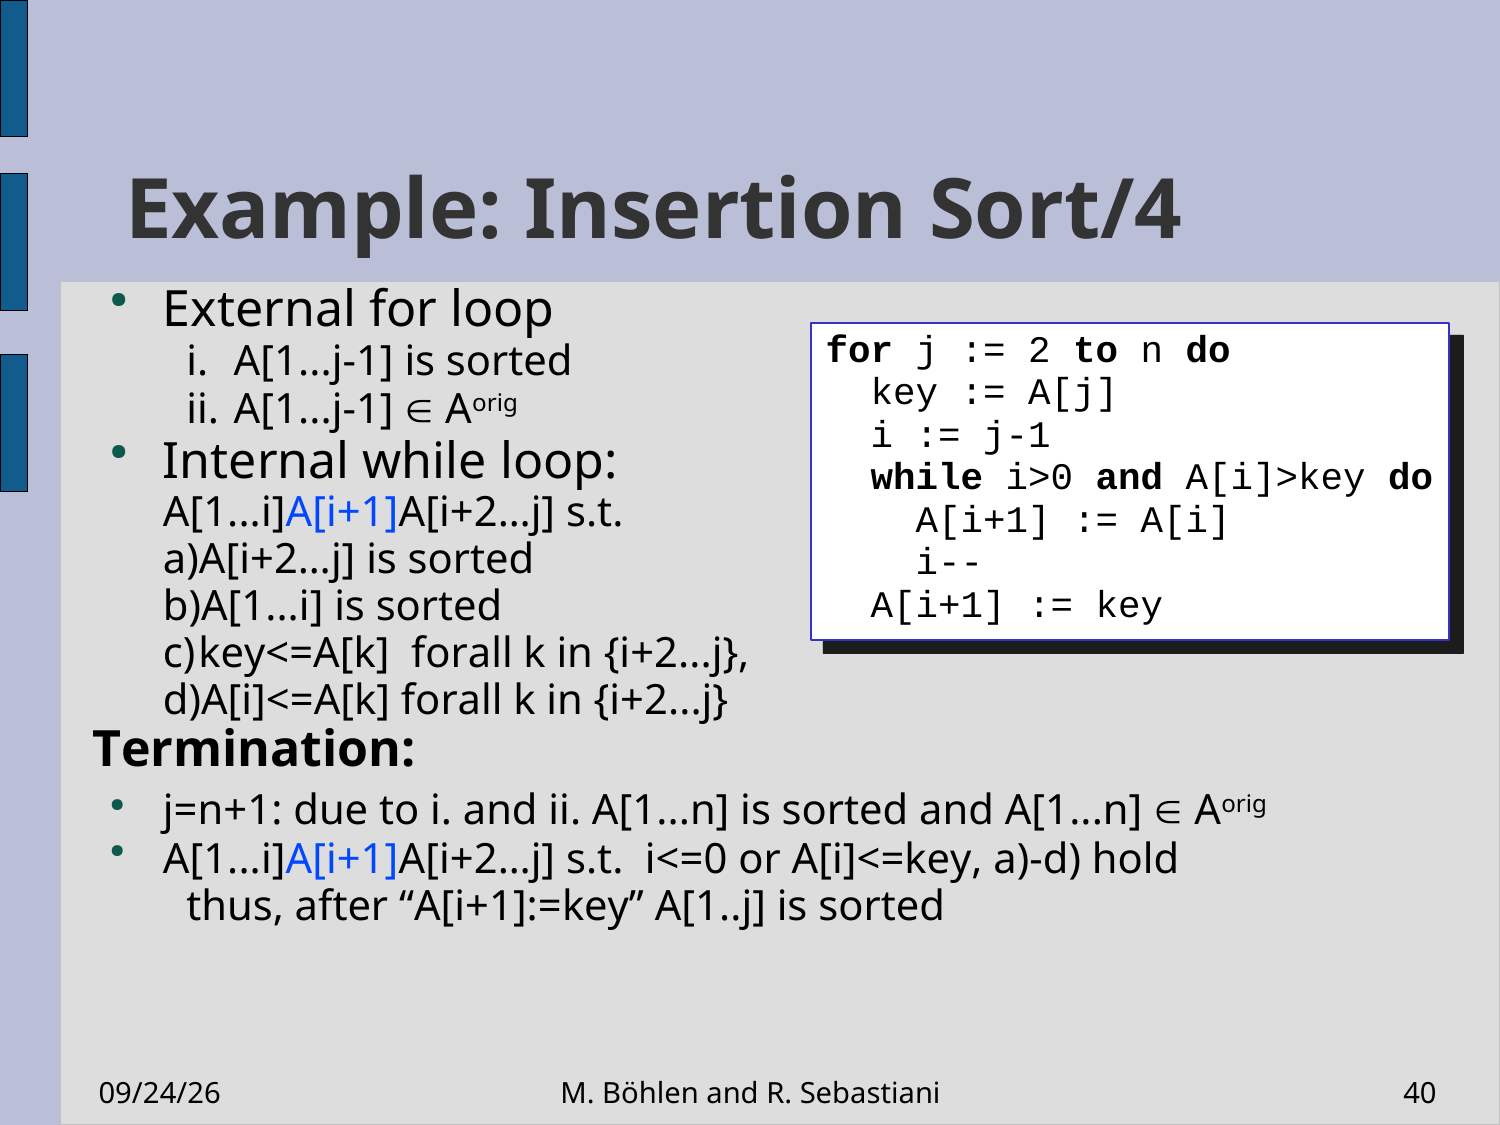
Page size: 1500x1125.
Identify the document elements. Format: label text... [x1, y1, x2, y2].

text_box for j := 2 to n do key := A[j] i := j-1 while i>0 and A[i]>key do A[i+1] := A[i] i-- A[i+1] := key [810, 323, 1450, 696]
list External for loop A[1...j-1] is sorted A[1...j-1]  Aorig Internal while loop: A[1...i]A[i+1]A[i+2…j] s.t. A[i+2…j] is sorted A[1...i] is sorted key<=A[k] forall k in {i+2...j}, A[i]<=A[k] forall k in {i+2...j} Termination: j=n+1: due to i. and ii. A[1...n] is sorted and A[1...n]  Aorig A[1...i]A[i+1]A[i+2…j] s.t. i<=0 or A[i]<=key, a)-d) hold thus, after “A[i+1]:=key” A[1..j] is sorted [77, 284, 1478, 1125]
title Example: Insertion Sort/4 [110, 67, 1392, 271]
